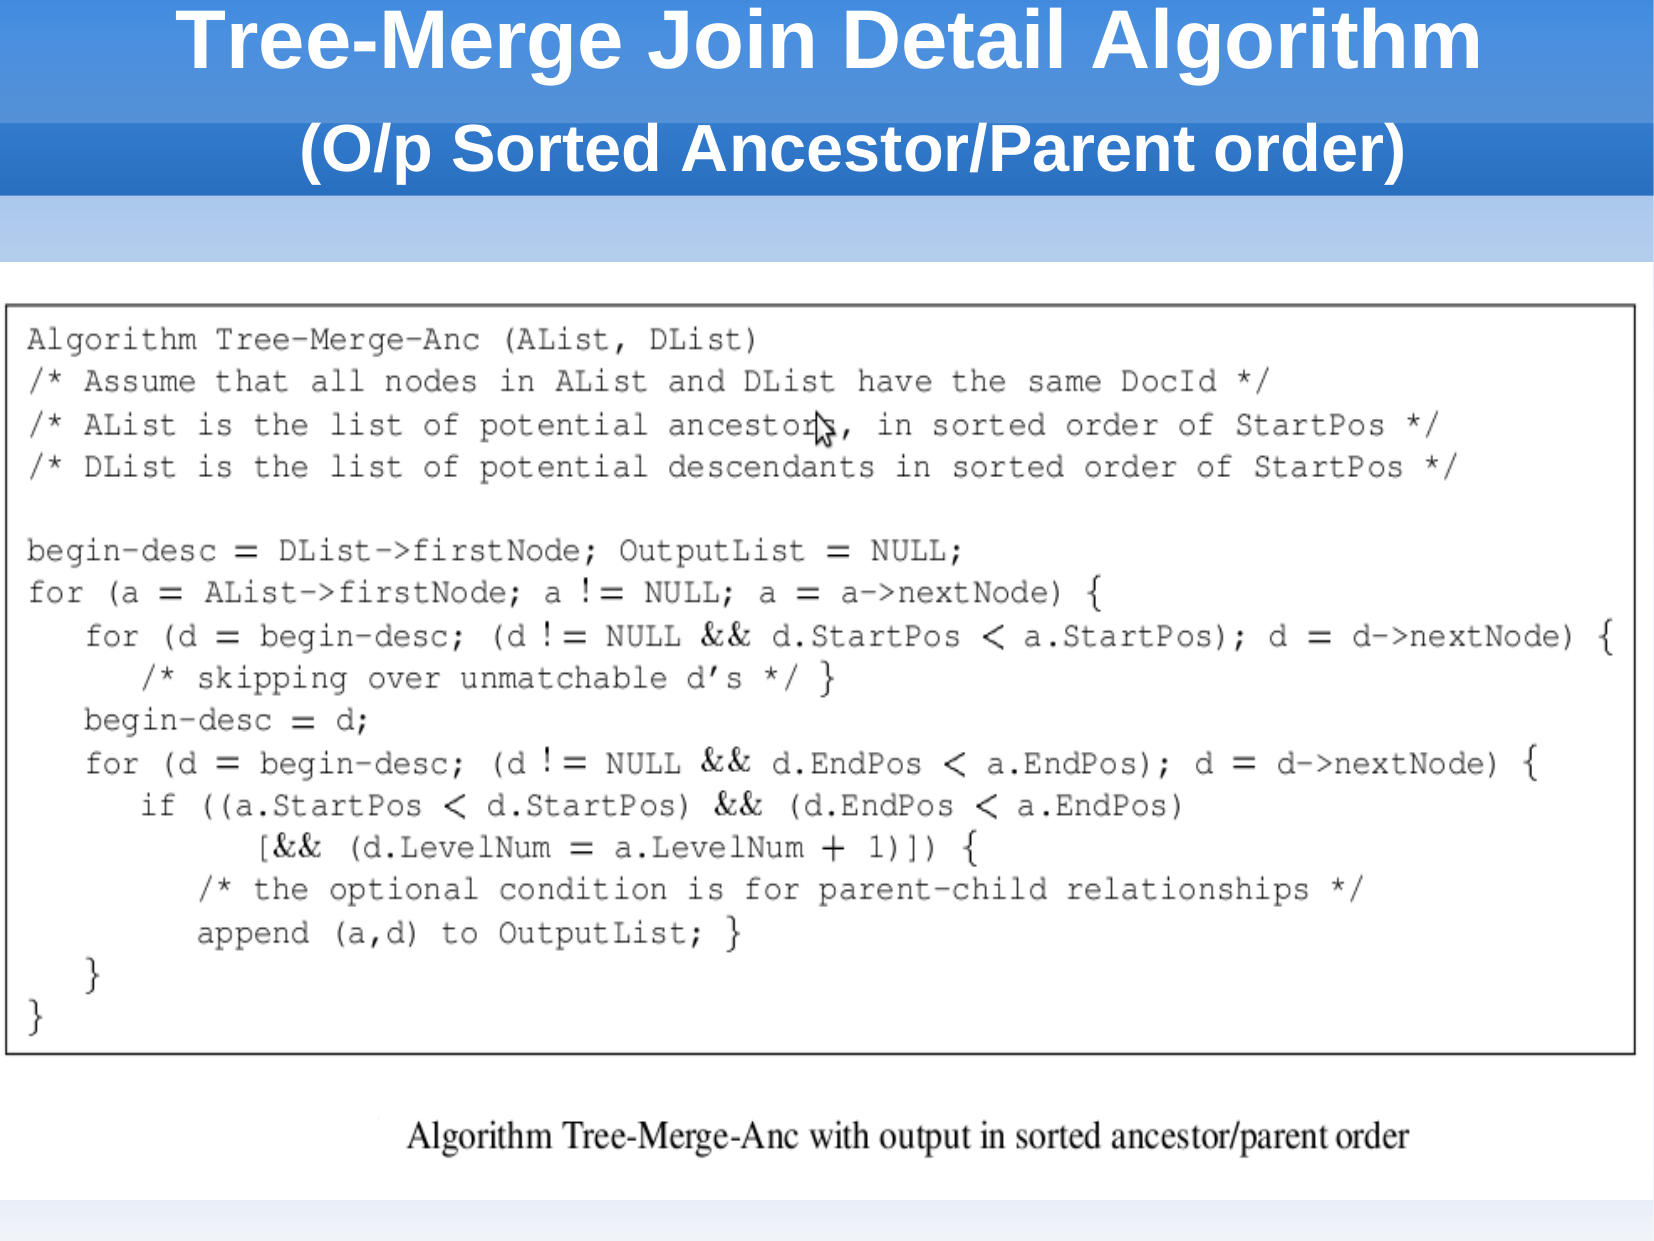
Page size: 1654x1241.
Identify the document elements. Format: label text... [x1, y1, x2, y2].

picture [0, 0, 1654, 1241]
title Tree-Merge Join Detail Algorithm (O/p Sorted Ancestor/Parent order)‏ [109, 0, 1598, 198]
